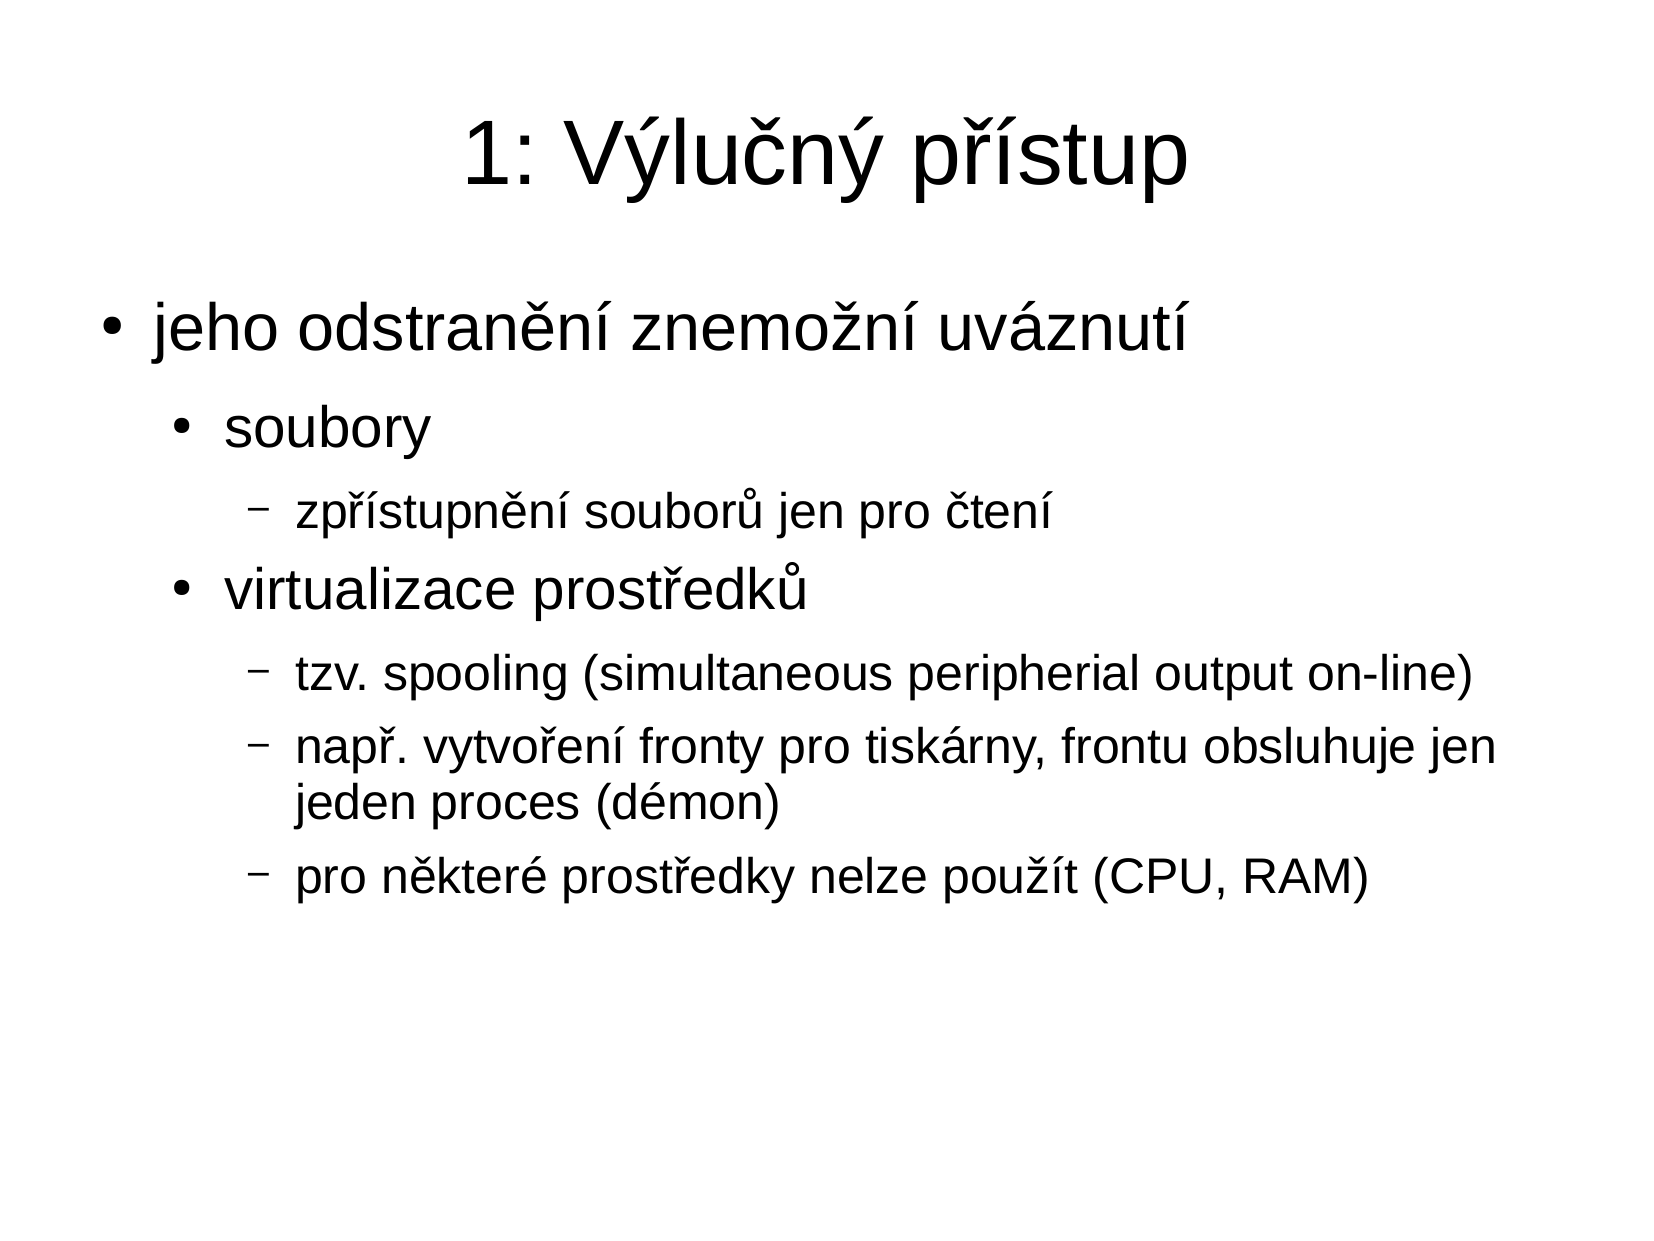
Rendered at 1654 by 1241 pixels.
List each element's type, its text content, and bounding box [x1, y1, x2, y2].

list jeho odstranění znemožní uváznutí soubory zpřístupnění souborů jen pro čtení virtualizace prostředků tzv. spooling (simultaneous peripherial output on-line) např. vytvoření fronty pro tiskárny, frontu obsluhuje jen jeden proces (démon) pro některé prostředky nelze použít (CPU, RAM) [82, 290, 1571, 1094]
title 1: Výlučný přístup [82, 56, 1571, 250]
